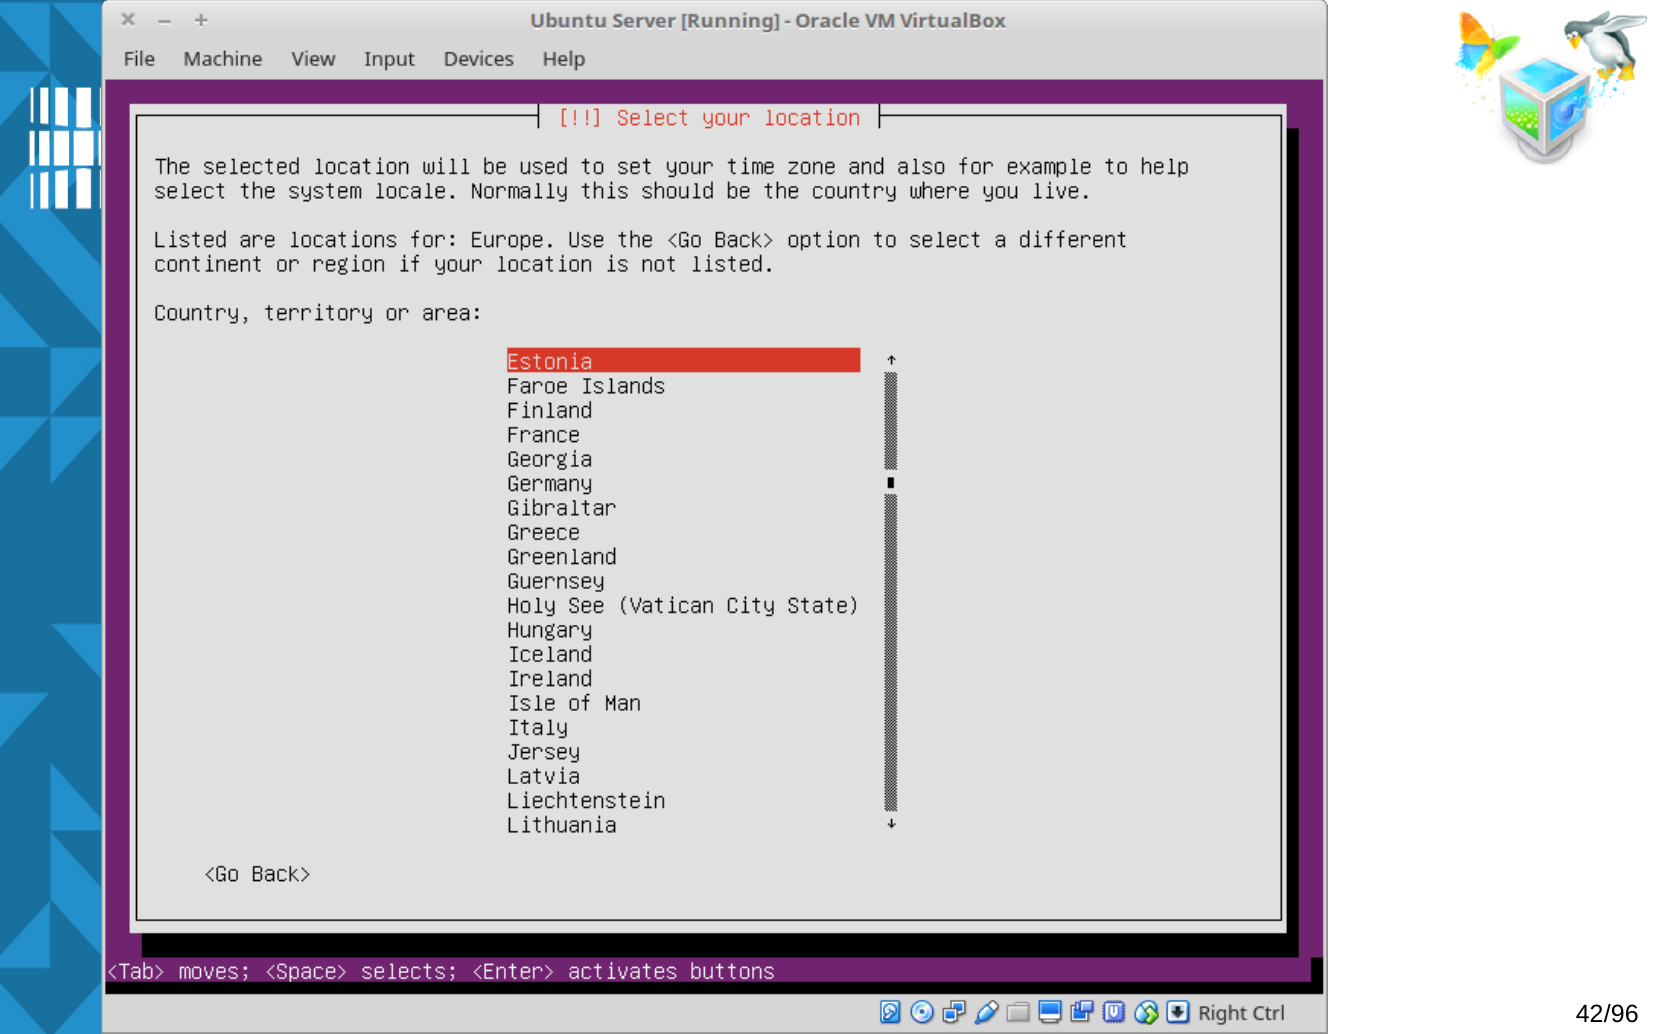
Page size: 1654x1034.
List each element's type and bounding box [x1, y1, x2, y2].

picture [101, 0, 1328, 1034]
picture [1452, 7, 1653, 166]
